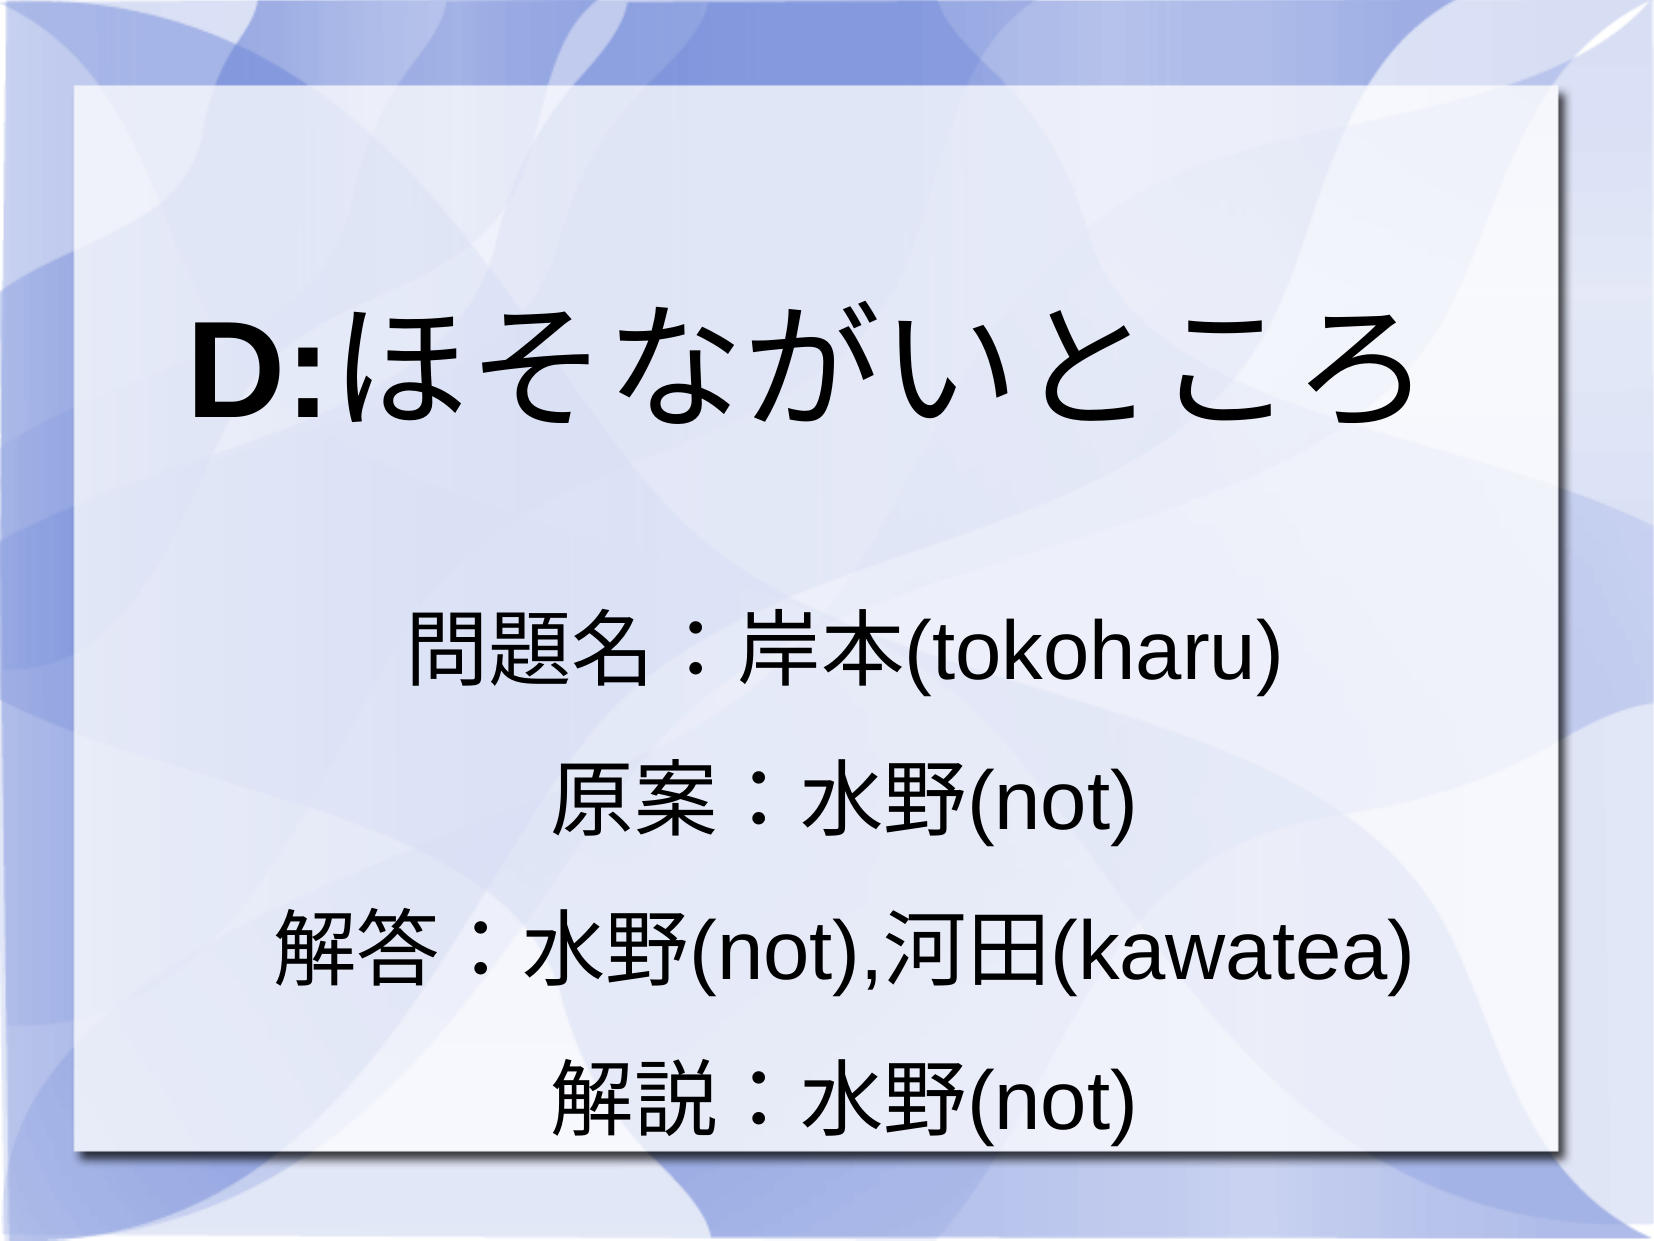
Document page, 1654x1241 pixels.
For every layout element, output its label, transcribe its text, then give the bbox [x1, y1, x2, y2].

picture [0, 0, 1654, 1241]
title D:ほそながいところ [82, 253, 1536, 461]
list 問題名：岸本(tokoharu) 原案：水野(not) 解答：水野(not),河田(kawatea) 解説：水野(not) [141, 582, 1477, 1241]
